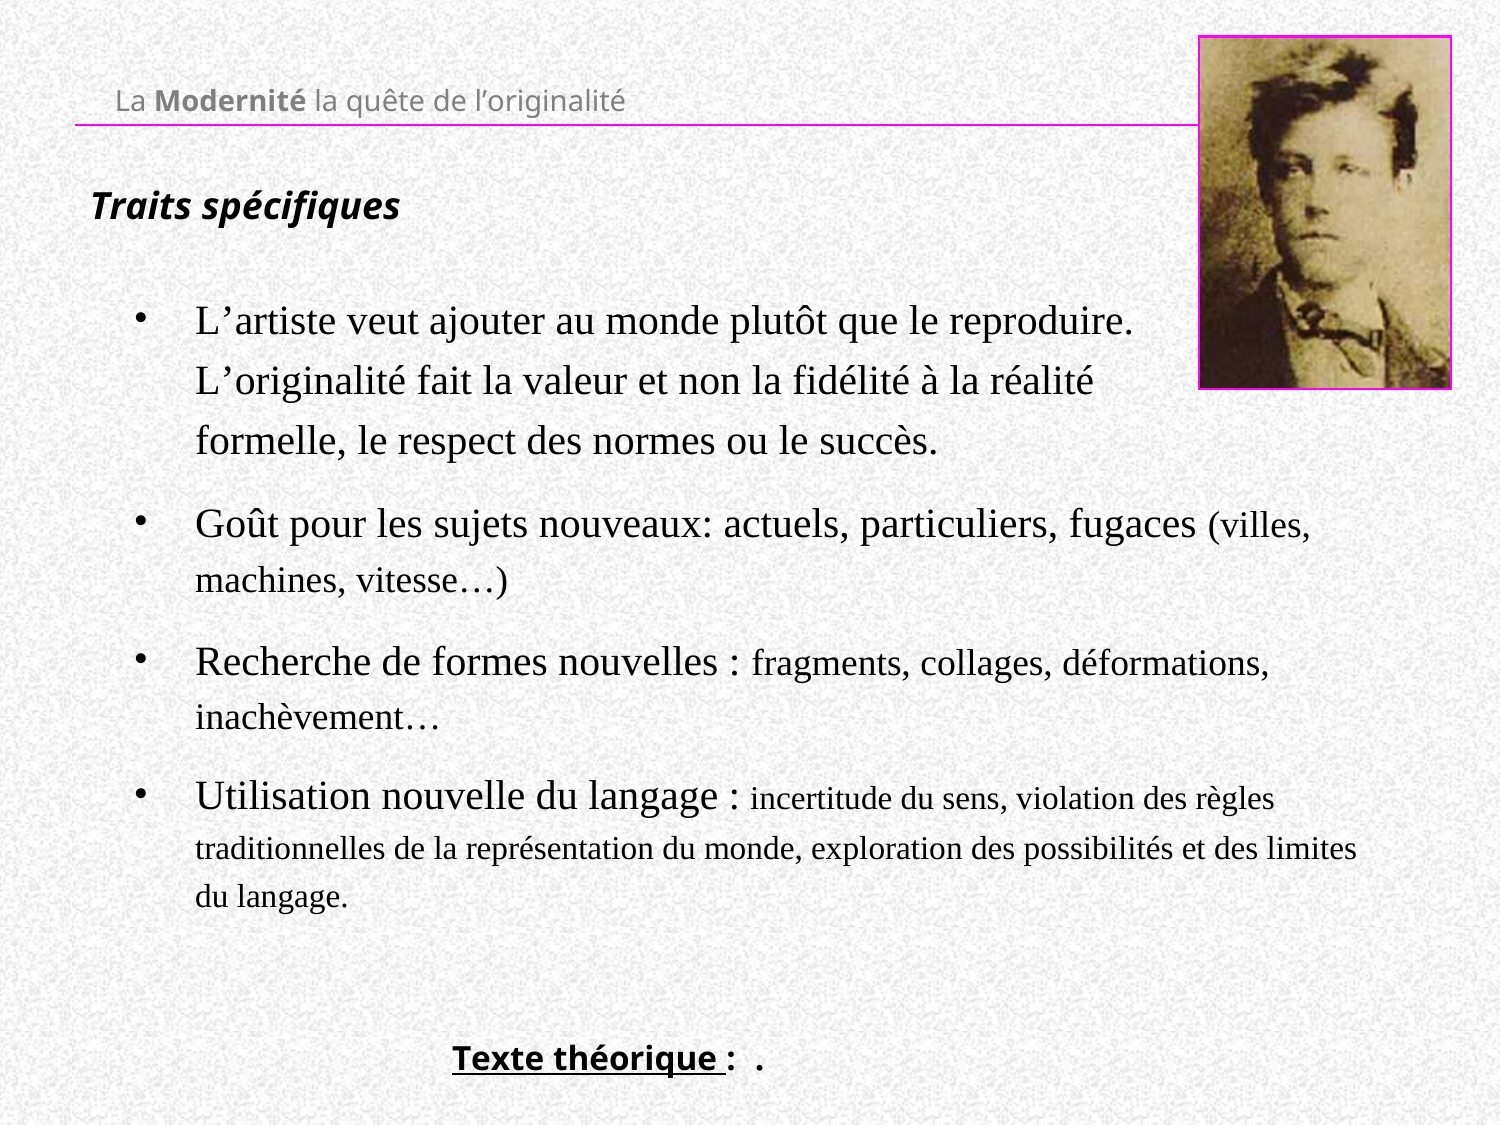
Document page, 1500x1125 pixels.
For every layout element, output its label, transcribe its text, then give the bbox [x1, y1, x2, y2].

text_box Texte théorique : . [437, 1012, 1375, 1088]
text_box La Modernité la quête de l’originalité [99, 74, 1198, 124]
text_box Traits spécifiques [74, 174, 501, 236]
text_box L’artiste veut ajouter au monde plutôt que le reproduire. L’originalité fait la valeur et non la fidélité à la réalité formelle, le respect des normes ou le succès. Goût pour les sujets nouveaux: actuels, particuliers, fugaces (villes, machines, vitesse…) Recherche de formes nouvelles : fragments, collages, déformations, inachèvement… Utilisation nouvelle du langage : incertitude du sens, violation des règles traditionnelles de la représentation du monde, exploration des possibilités et des limites du langage. [118, 274, 1382, 922]
picture [0, 0, 1500, 1125]
